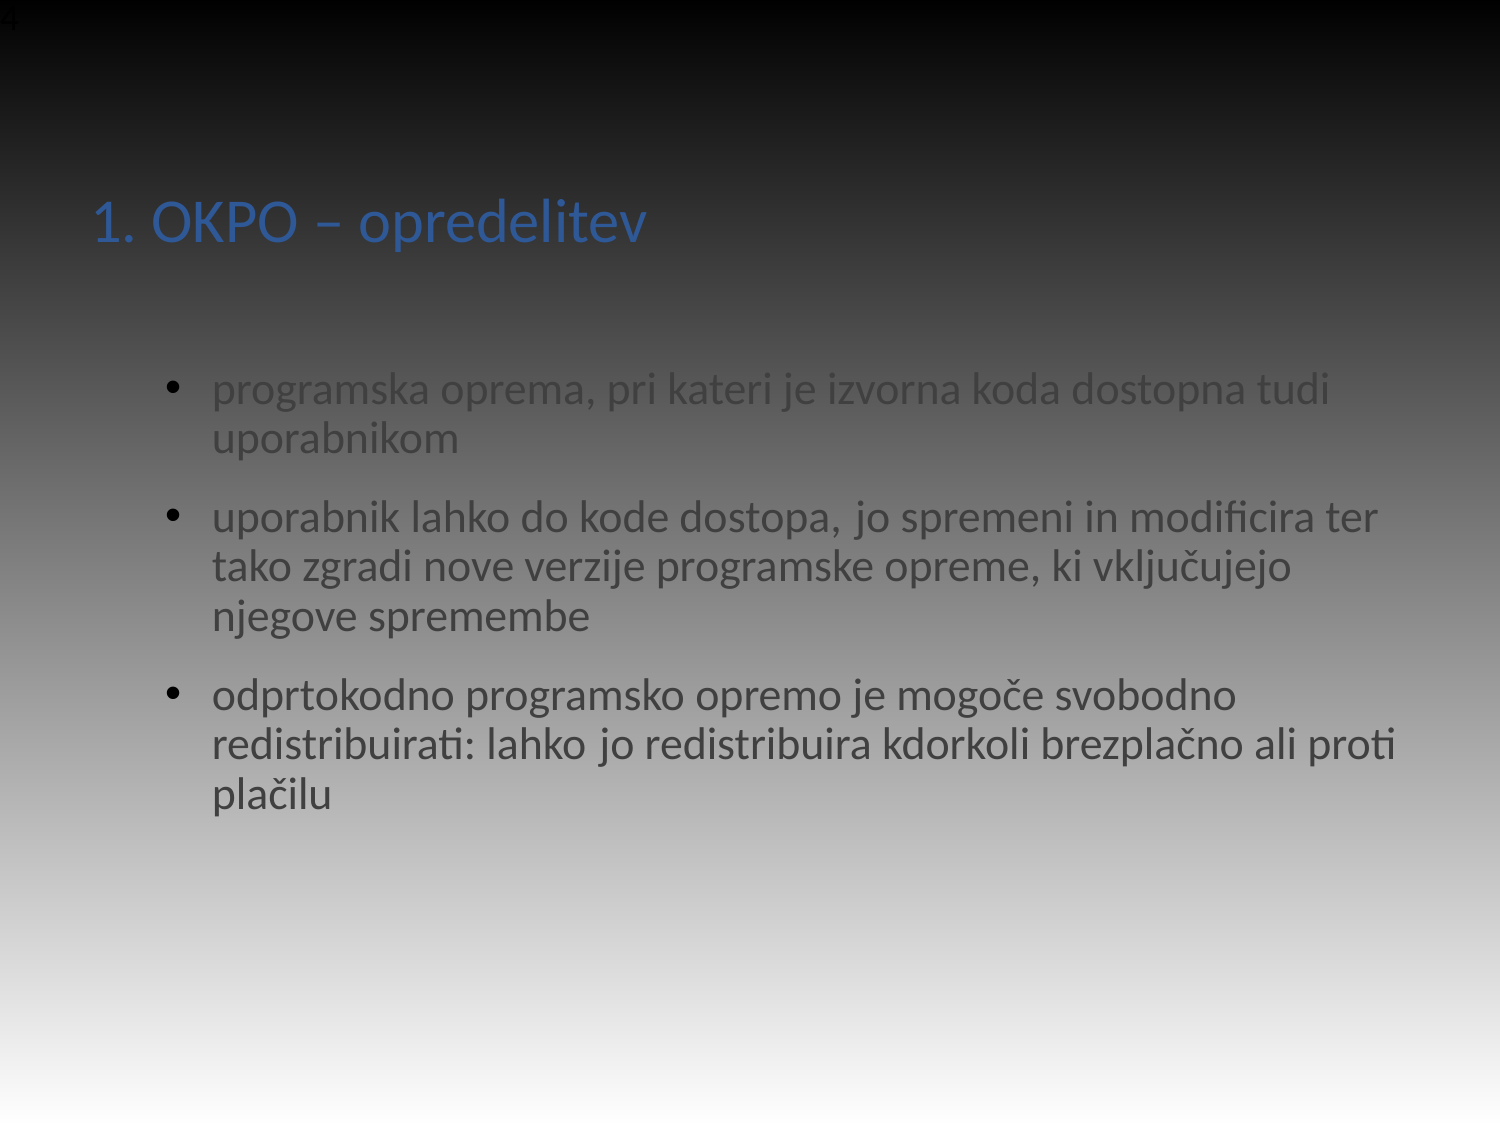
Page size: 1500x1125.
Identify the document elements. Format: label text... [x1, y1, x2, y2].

title 1. OKPO – opredelitev [75, 0, 1425, 262]
list programska oprema, pri kateri je izvorna koda dostopna tudi uporabnikom uporabnik lahko do kode dostopa, jo spremeni in modificira ter tako zgradi nove verzije programske opreme, ki vključujejo njegove spremembe odprtokodno programsko opremo je mogoče svobodno redistribuirati: lahko jo redistribuira kdorkoli brezplačno ali proti plačilu [75, 262, 1425, 1005]
